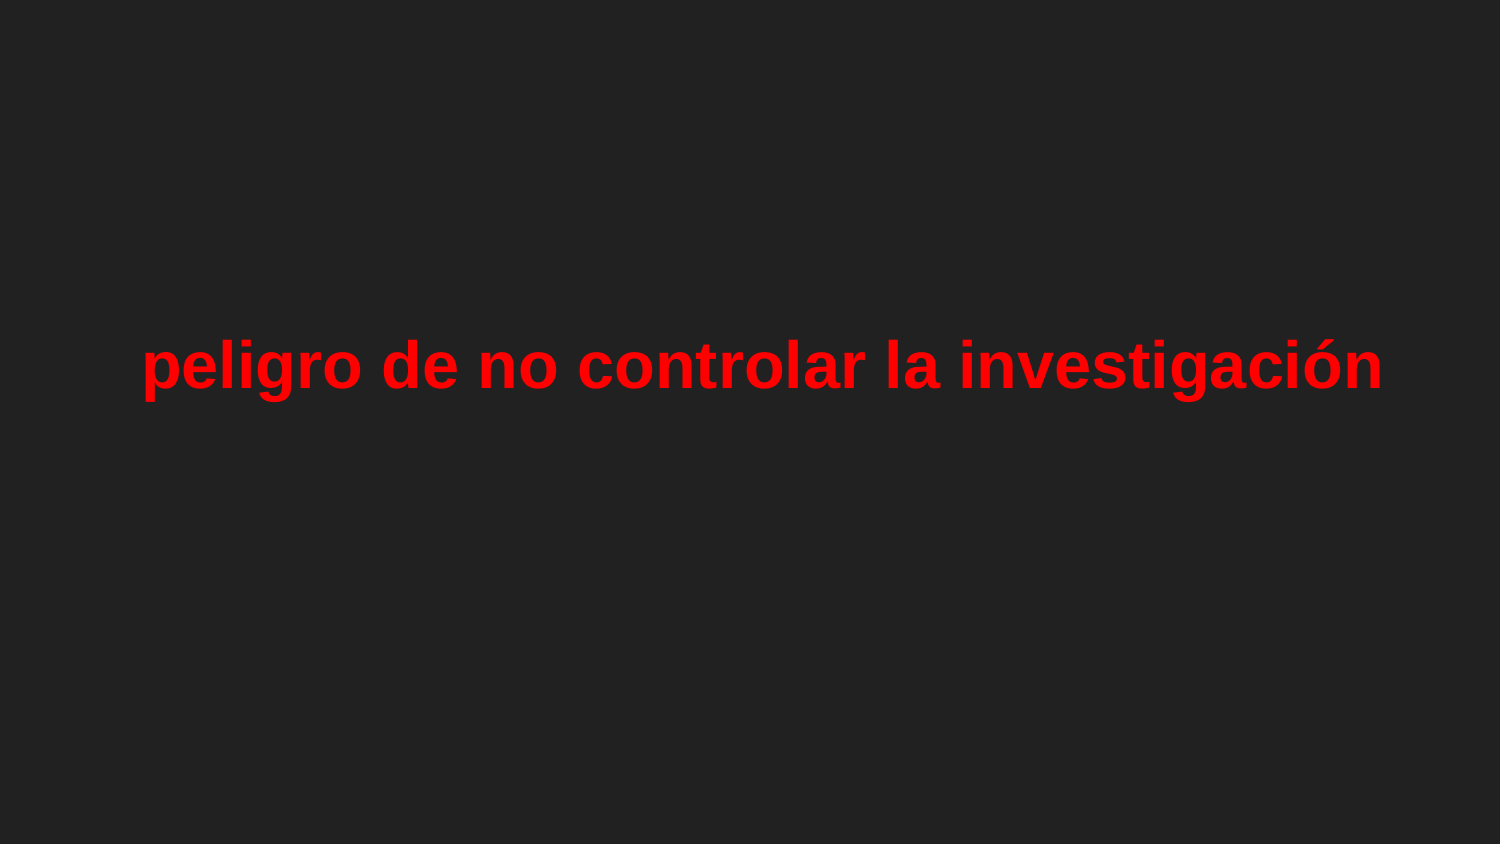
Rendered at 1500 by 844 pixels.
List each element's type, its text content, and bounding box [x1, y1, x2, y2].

title peligro de no controlar la investigación [64, 324, 1463, 417]
